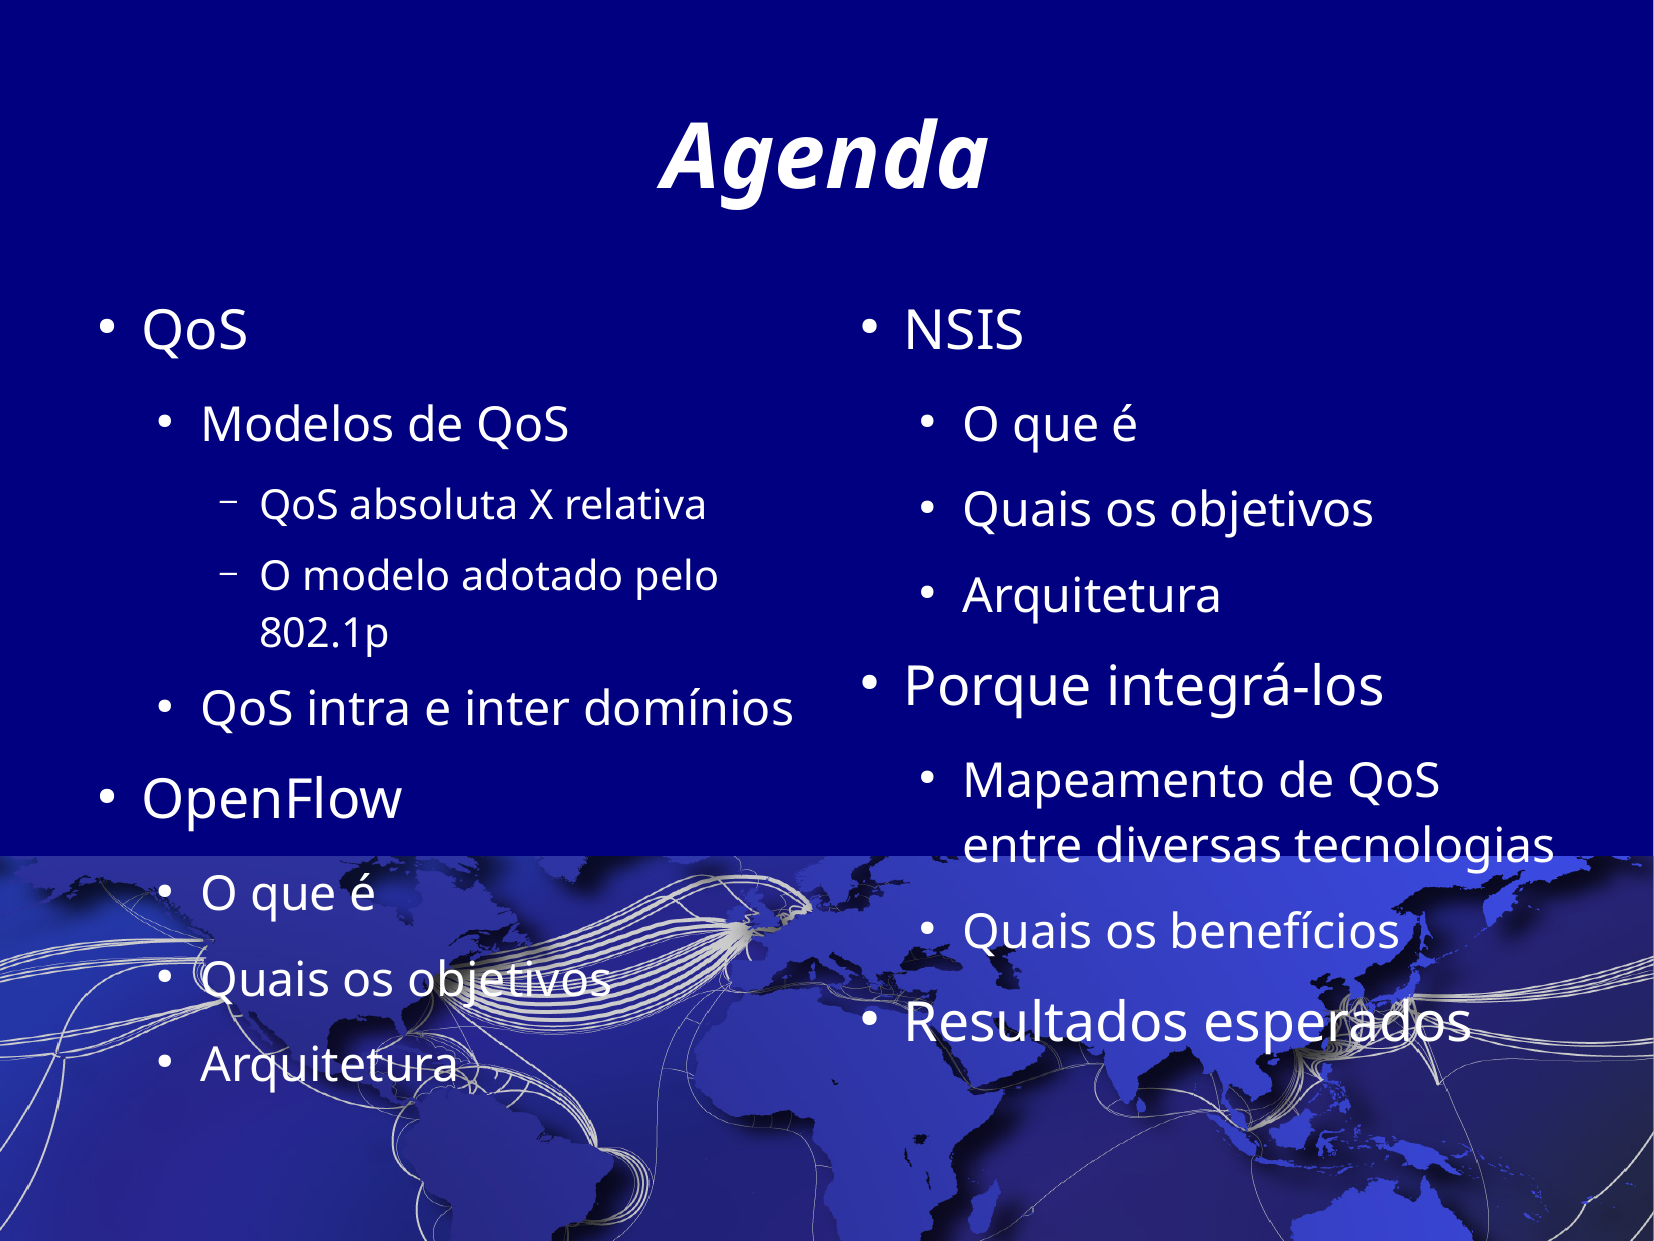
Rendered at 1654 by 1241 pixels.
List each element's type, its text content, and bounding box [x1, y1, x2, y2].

title Agenda [82, 49, 1571, 257]
picture [0, 856, 1654, 1241]
list QoS Modelos de QoS QoS absoluta X relativa O modelo adotado pelo 802.1p QoS intra e inter domínios OpenFlow O que é Quais os objetivos Arquitetura [82, 290, 809, 1109]
list NSIS O que é Quais os objetivos Arquitetura Porque integrá-los Mapeamento de QoS entre diversas tecnologias Quais os benefícios Resultados esperados [845, 290, 1572, 1109]
